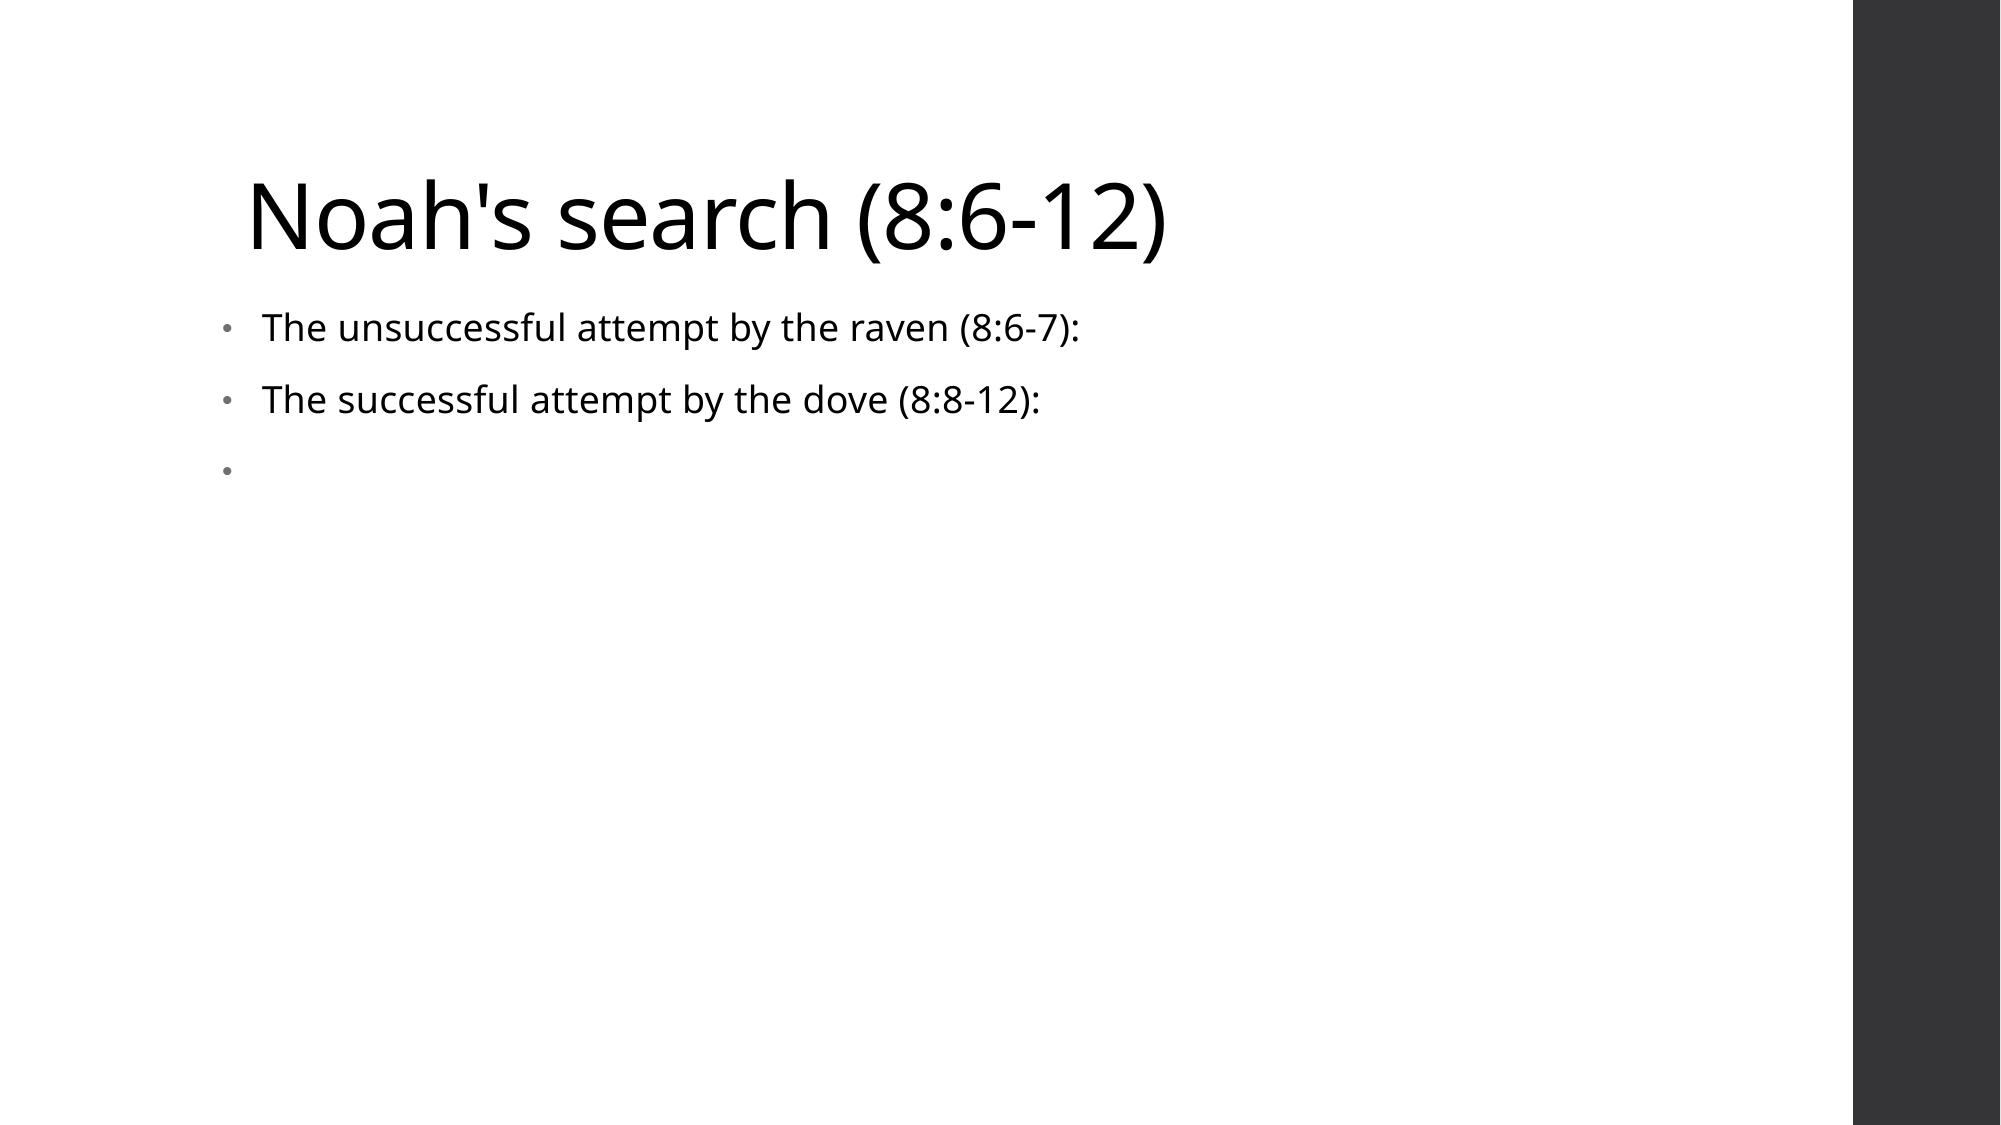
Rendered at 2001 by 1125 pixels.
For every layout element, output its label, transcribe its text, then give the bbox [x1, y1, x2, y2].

title Noah's search (8:6-12) [206, 60, 1797, 278]
list The unsuccessful attempt by the raven (8:6-7): The successful attempt by the dove (8:8-12): [206, 299, 1617, 1014]
